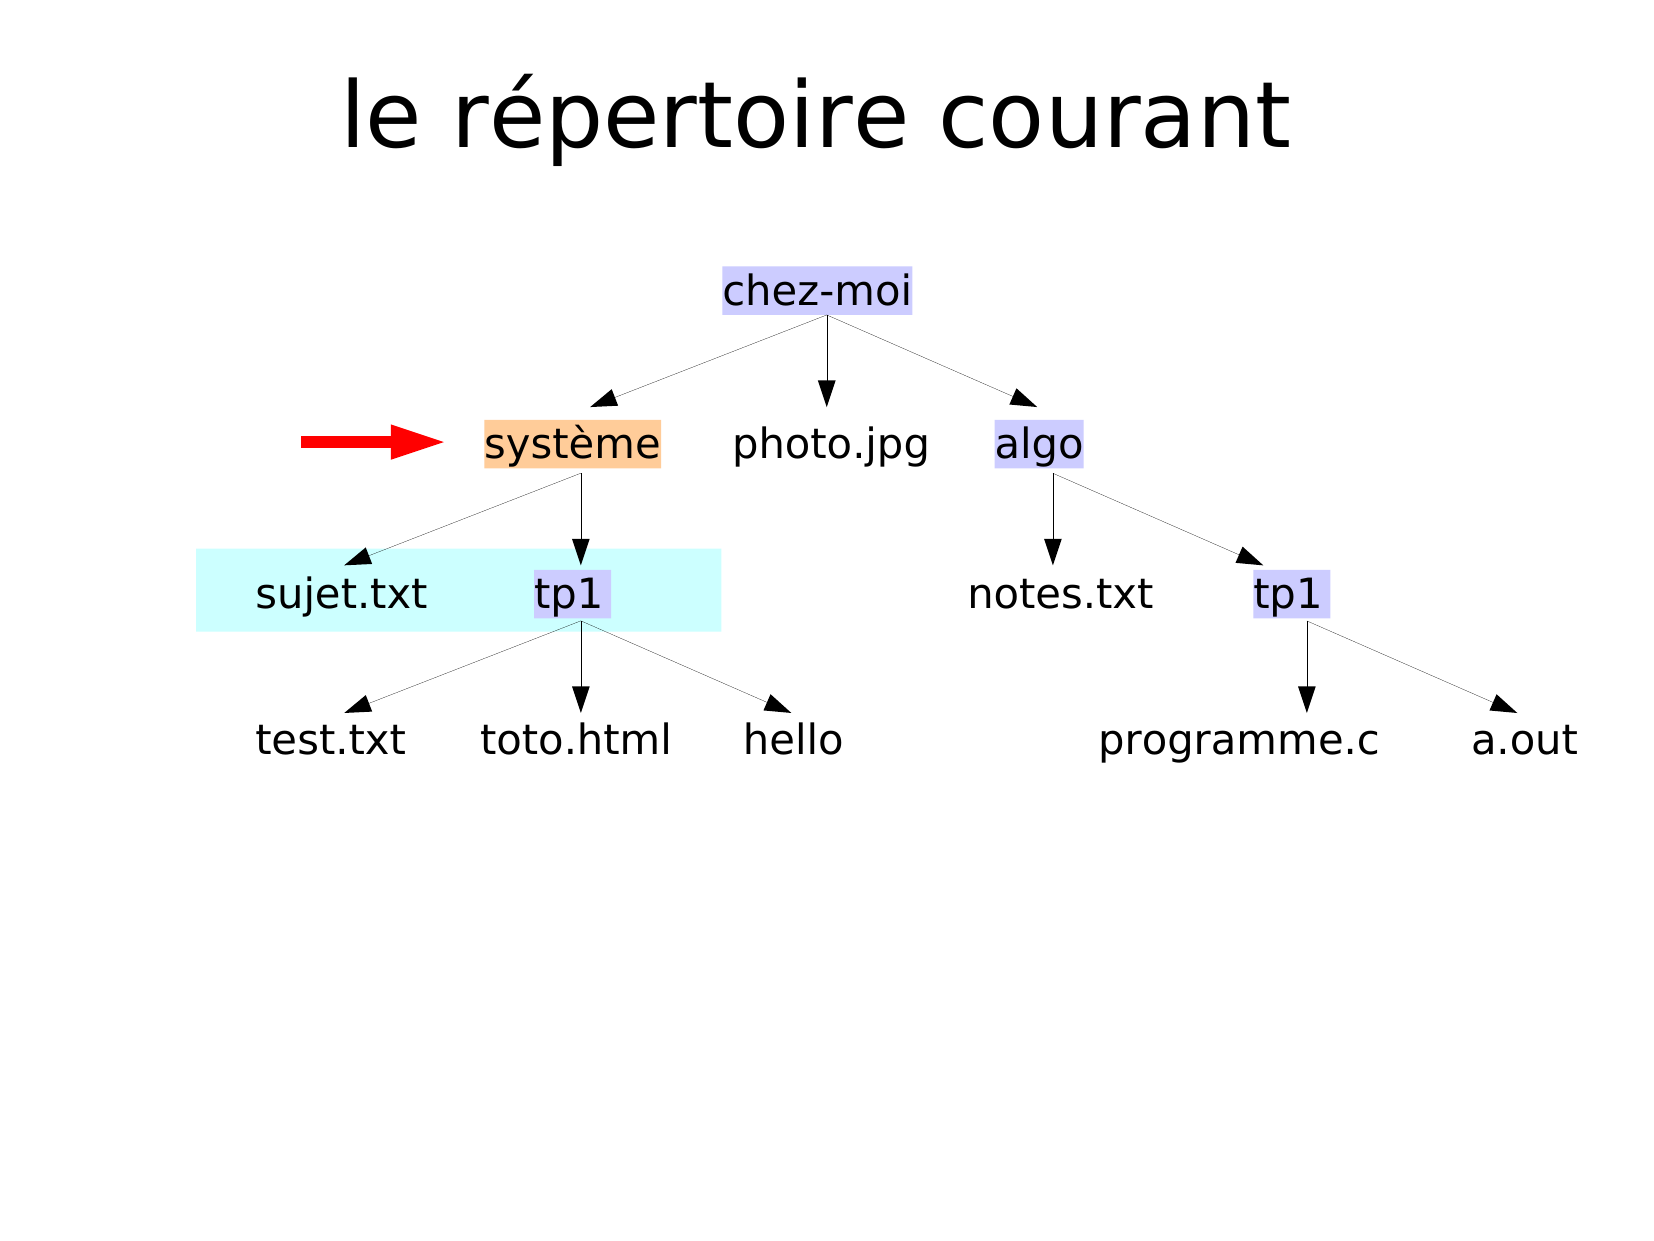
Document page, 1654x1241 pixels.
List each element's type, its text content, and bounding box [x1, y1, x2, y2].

text_box sujet.txt [255, 569, 428, 619]
text_box notes.txt [967, 569, 1154, 619]
text_box [556, 622, 581, 632]
text_box hello [742, 715, 844, 765]
text_box système [484, 419, 662, 469]
text_box toto.html [480, 715, 673, 765]
text_box [196, 548, 722, 632]
text_box algo [994, 419, 1084, 469]
text_box a.out [1471, 715, 1579, 765]
text_box test.txt [255, 715, 407, 765]
text_box chez-moi [722, 266, 913, 315]
text_box programme.c [1098, 715, 1381, 765]
text_box [582, 622, 603, 632]
text_box [367, 548, 385, 555]
text_box photo.jpg [732, 419, 931, 469]
text_box tp1 [1253, 569, 1331, 619]
title le répertoire courant [126, 0, 1508, 177]
text_box tp1 [534, 569, 612, 619]
